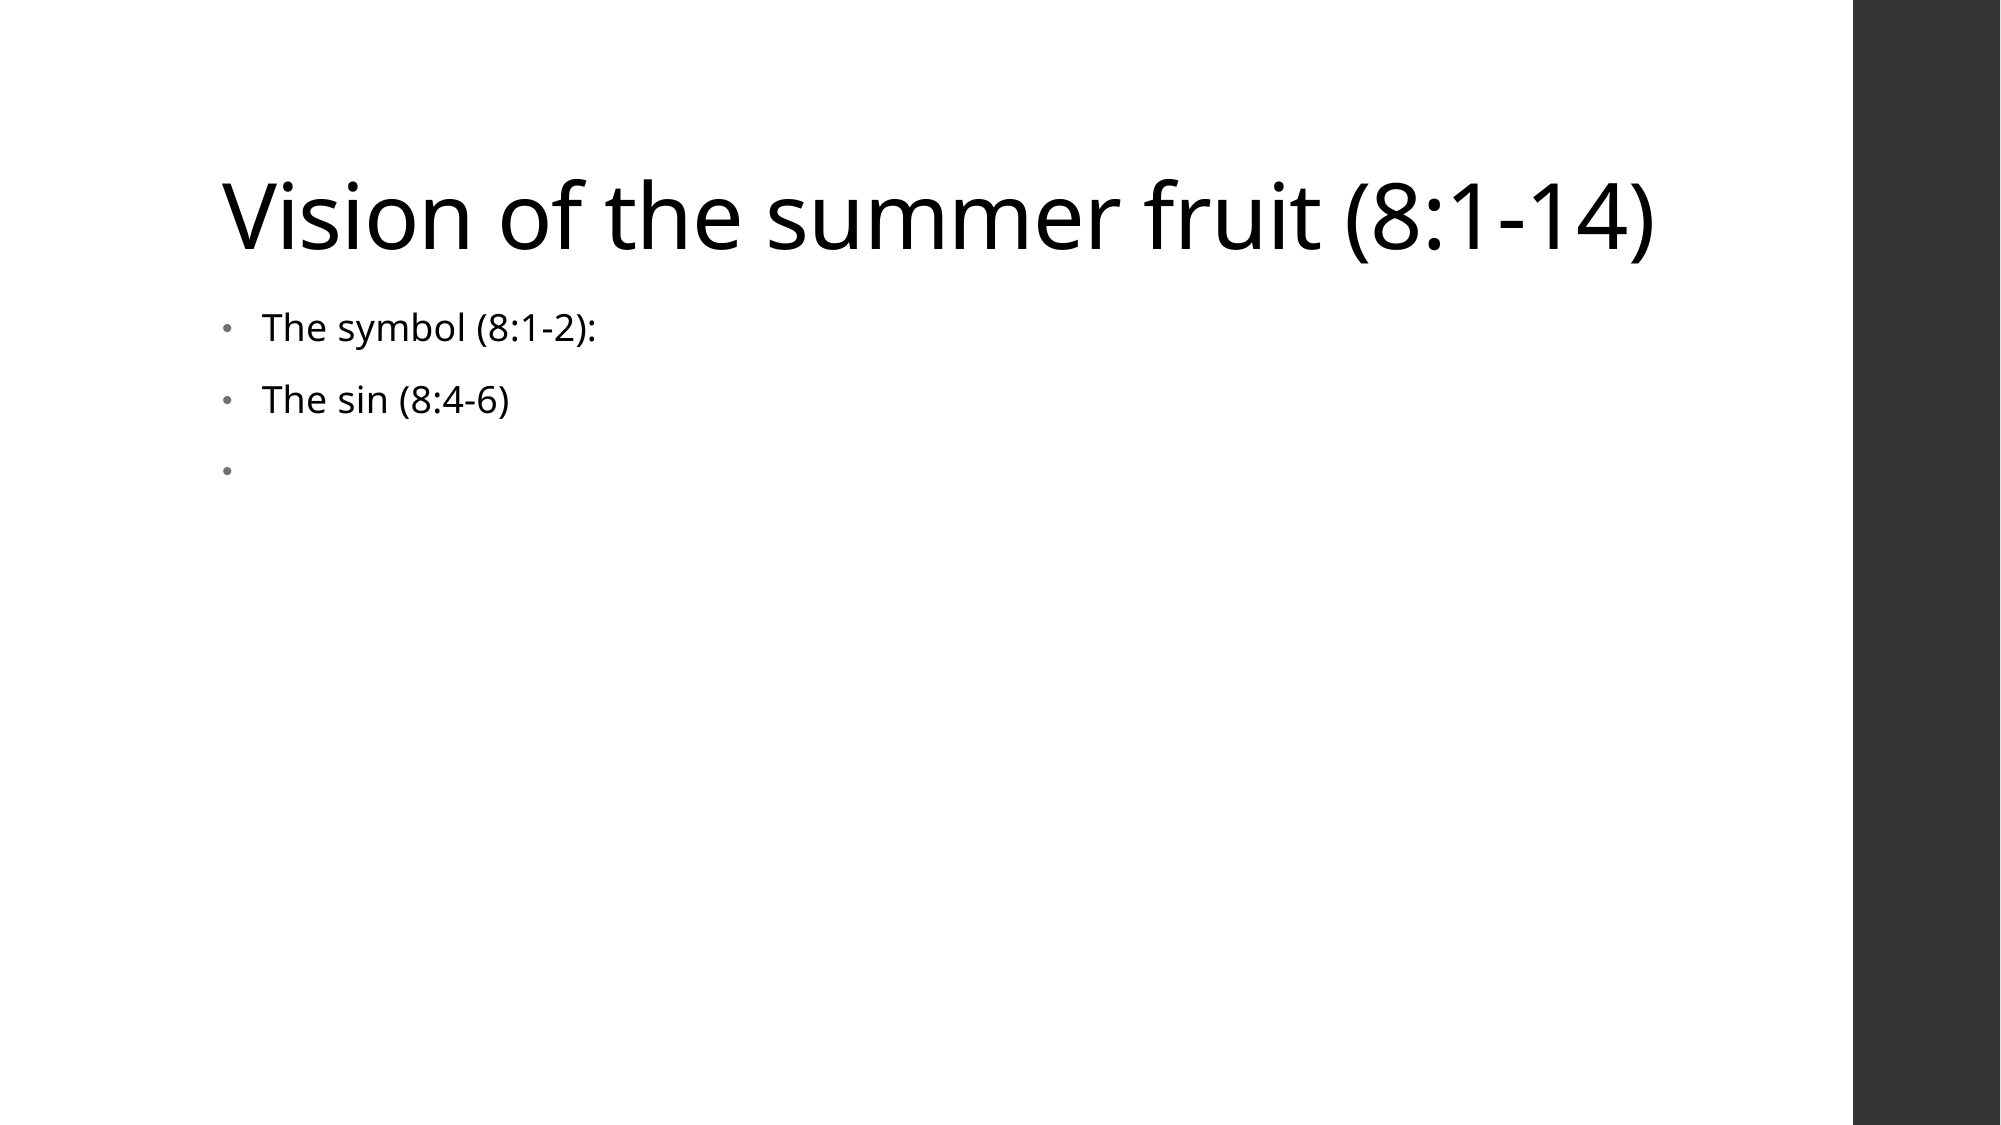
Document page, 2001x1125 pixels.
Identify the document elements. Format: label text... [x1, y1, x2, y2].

list The symbol (8:1-2): The sin (8:4-6) [206, 299, 1617, 1014]
title Vision of the summer fruit (8:1-14) [206, 60, 1797, 278]
